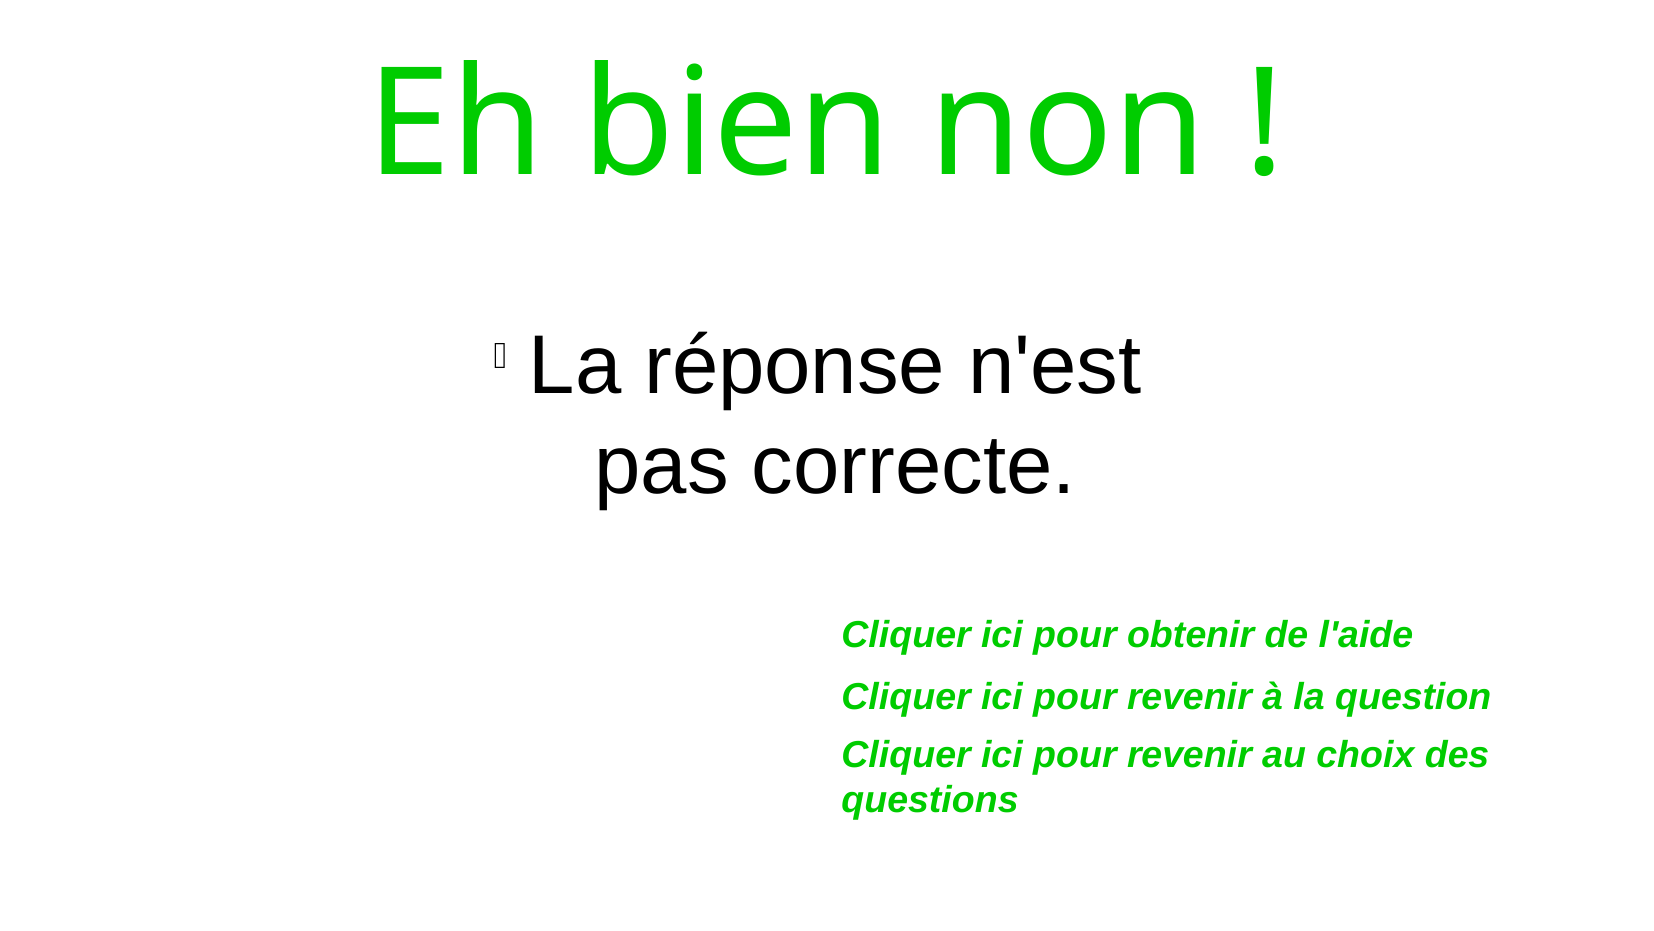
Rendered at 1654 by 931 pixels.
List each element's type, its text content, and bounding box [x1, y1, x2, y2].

text_box Cliquer ici pour revenir au choix des questions [826, 723, 1524, 798]
text_box Cliquer ici pour obtenir de l'aide [826, 602, 1524, 645]
text_box Cliquer ici pour revenir à la question [826, 664, 1524, 707]
text_box Eh bien non ! [82, 37, 1571, 193]
text_box La réponse n'est pas correcte. [454, 309, 1181, 514]
